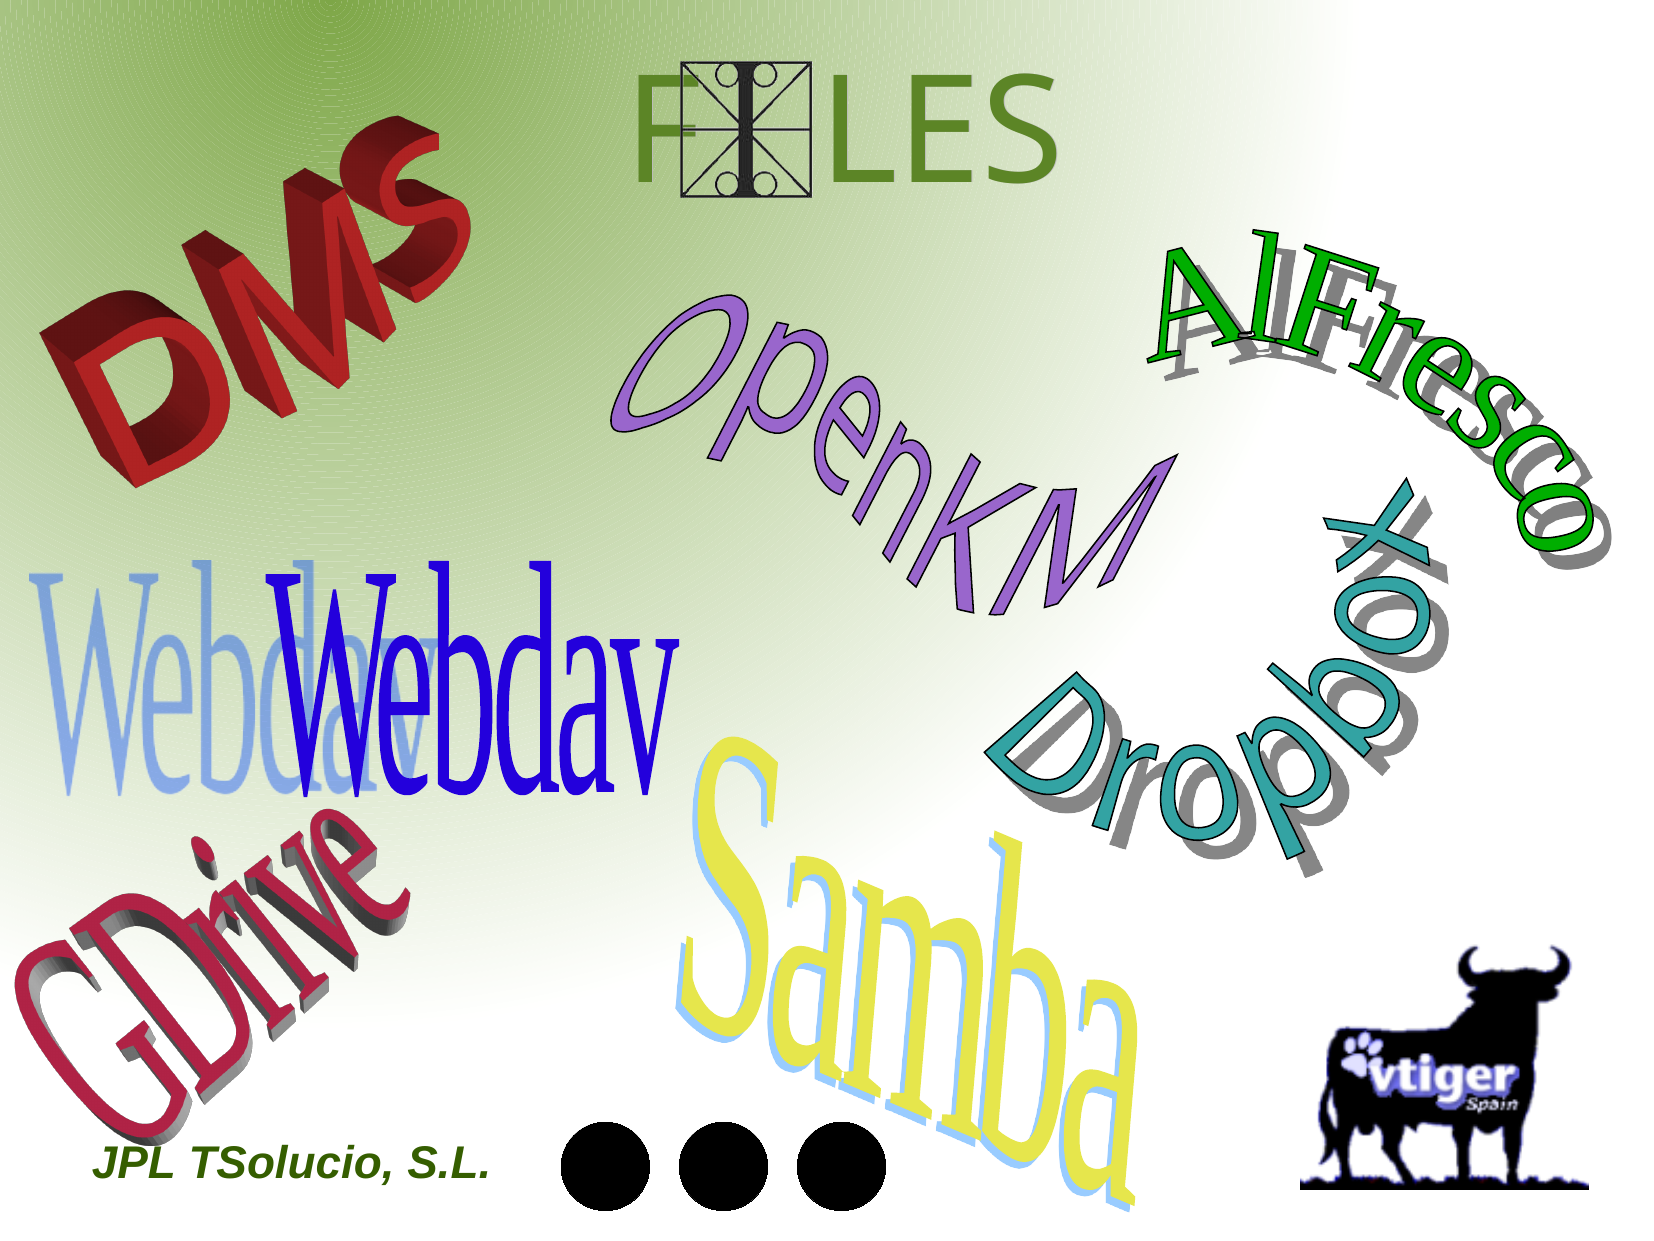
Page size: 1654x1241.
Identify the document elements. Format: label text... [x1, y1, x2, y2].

text_box OpenKM [814, 376, 880, 495]
text_box [835, 1062, 853, 1071]
text_box OpenKM [610, 295, 748, 432]
text_box Dropbox [1237, 717, 1331, 860]
text_box Webdav [378, 635, 430, 796]
text_box Webdav [559, 635, 615, 796]
text_box Webdav [496, 560, 559, 796]
text_box AlFresco [1147, 229, 1379, 363]
text_box AlFresco [1403, 337, 1472, 415]
text_box Dropbox [1267, 658, 1400, 757]
text_box Dropbox [1092, 738, 1159, 831]
text_box [561, 1062, 1152, 1241]
picture [679, 61, 815, 198]
text_box OpenKM [707, 322, 828, 461]
text_box AlFresco [1348, 301, 1425, 382]
text_box Dropbox [1323, 478, 1430, 572]
text_box Dropbox [1334, 576, 1430, 654]
text_box AlFresco [1493, 425, 1594, 552]
text_box OpenKM [989, 454, 1178, 615]
text_box Dropbox [1160, 745, 1238, 841]
text_box [1080, 1087, 1117, 1168]
text_box Webdav [609, 639, 680, 796]
text_box Samba [772, 830, 1067, 1163]
text_box Webdav [428, 560, 493, 796]
text_box AlFresco [1446, 376, 1526, 448]
text_box [971, 1062, 987, 1130]
picture [1300, 939, 1589, 1190]
text_box [999, 1062, 1047, 1142]
title F LES [460, 36, 1229, 212]
text_box Samba [1063, 979, 1138, 1207]
text_box OpenKM [907, 453, 1036, 613]
text_box Samba [681, 736, 778, 1037]
text_box Dropbox [984, 672, 1105, 795]
text_box Webdav [265, 574, 396, 798]
text_box OpenKM [852, 421, 931, 563]
